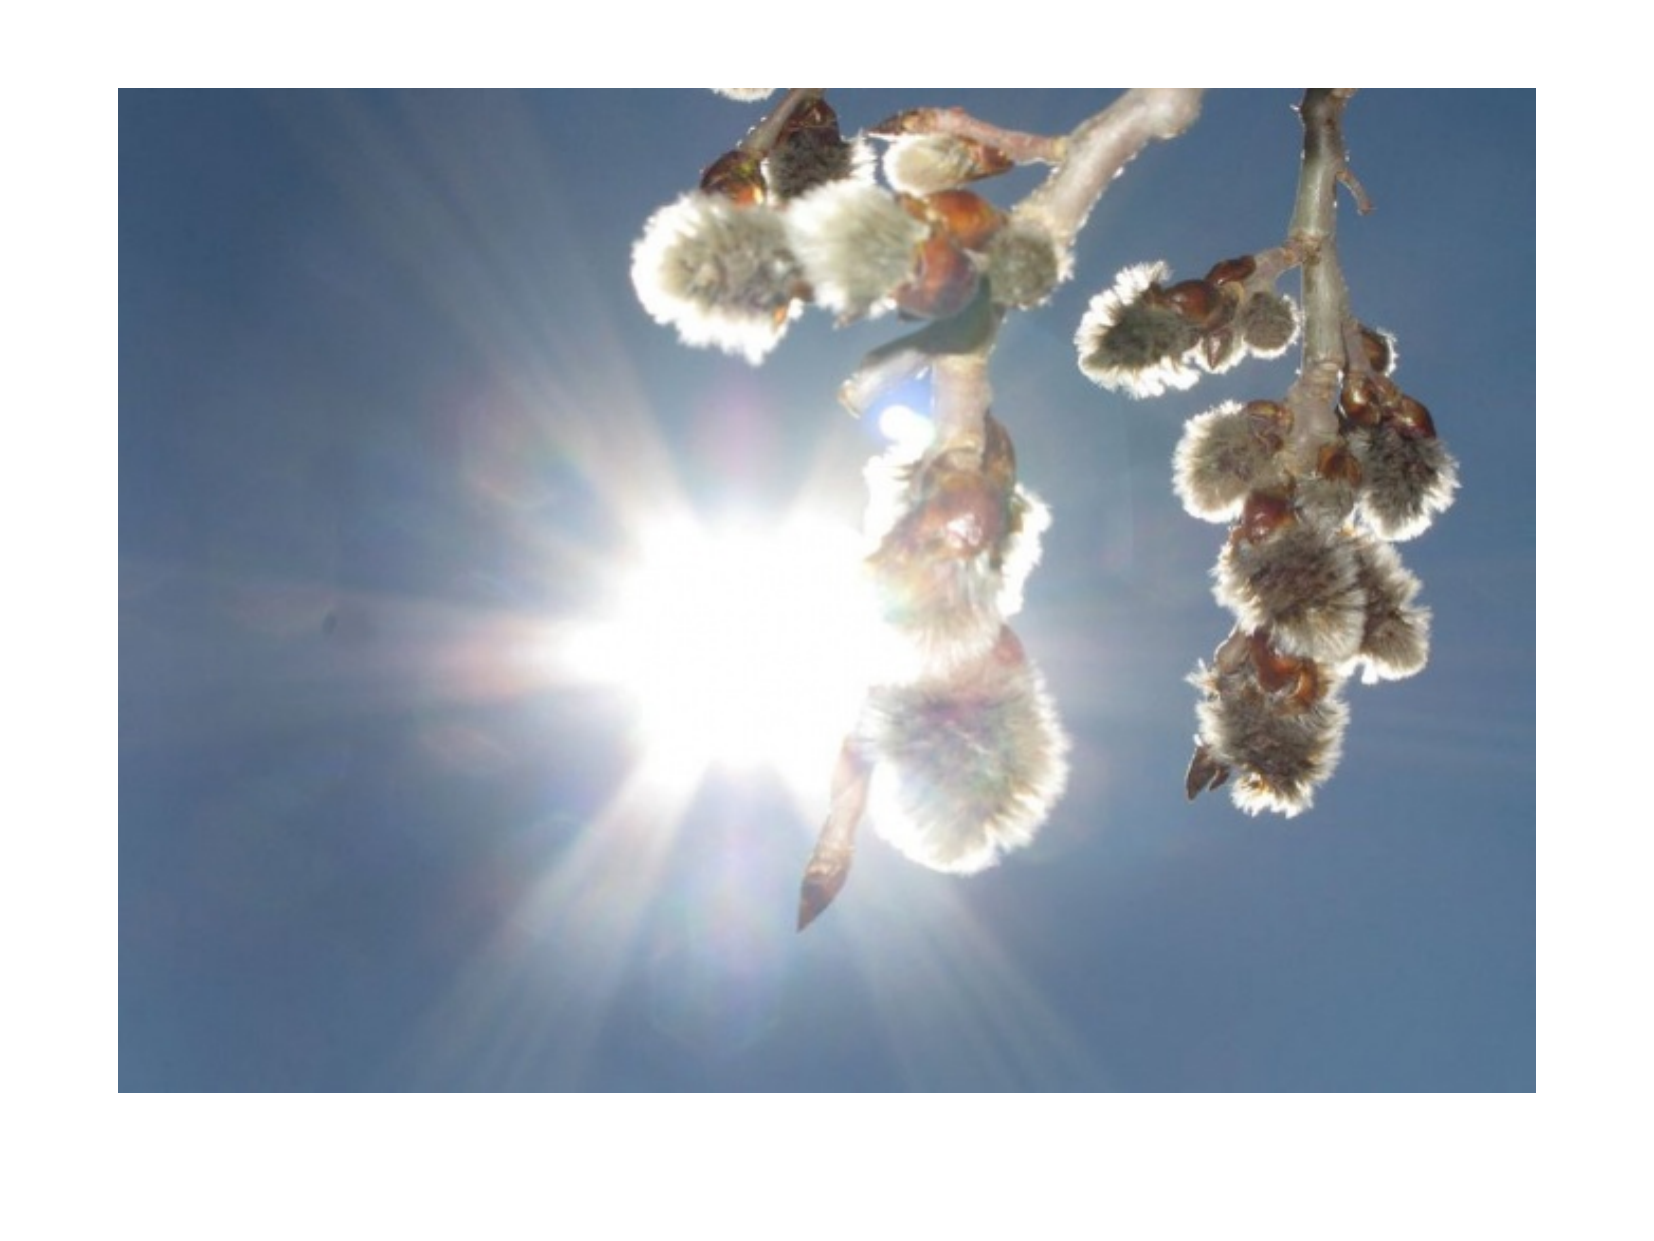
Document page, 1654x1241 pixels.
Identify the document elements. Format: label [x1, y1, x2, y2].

picture [118, 88, 1536, 1093]
